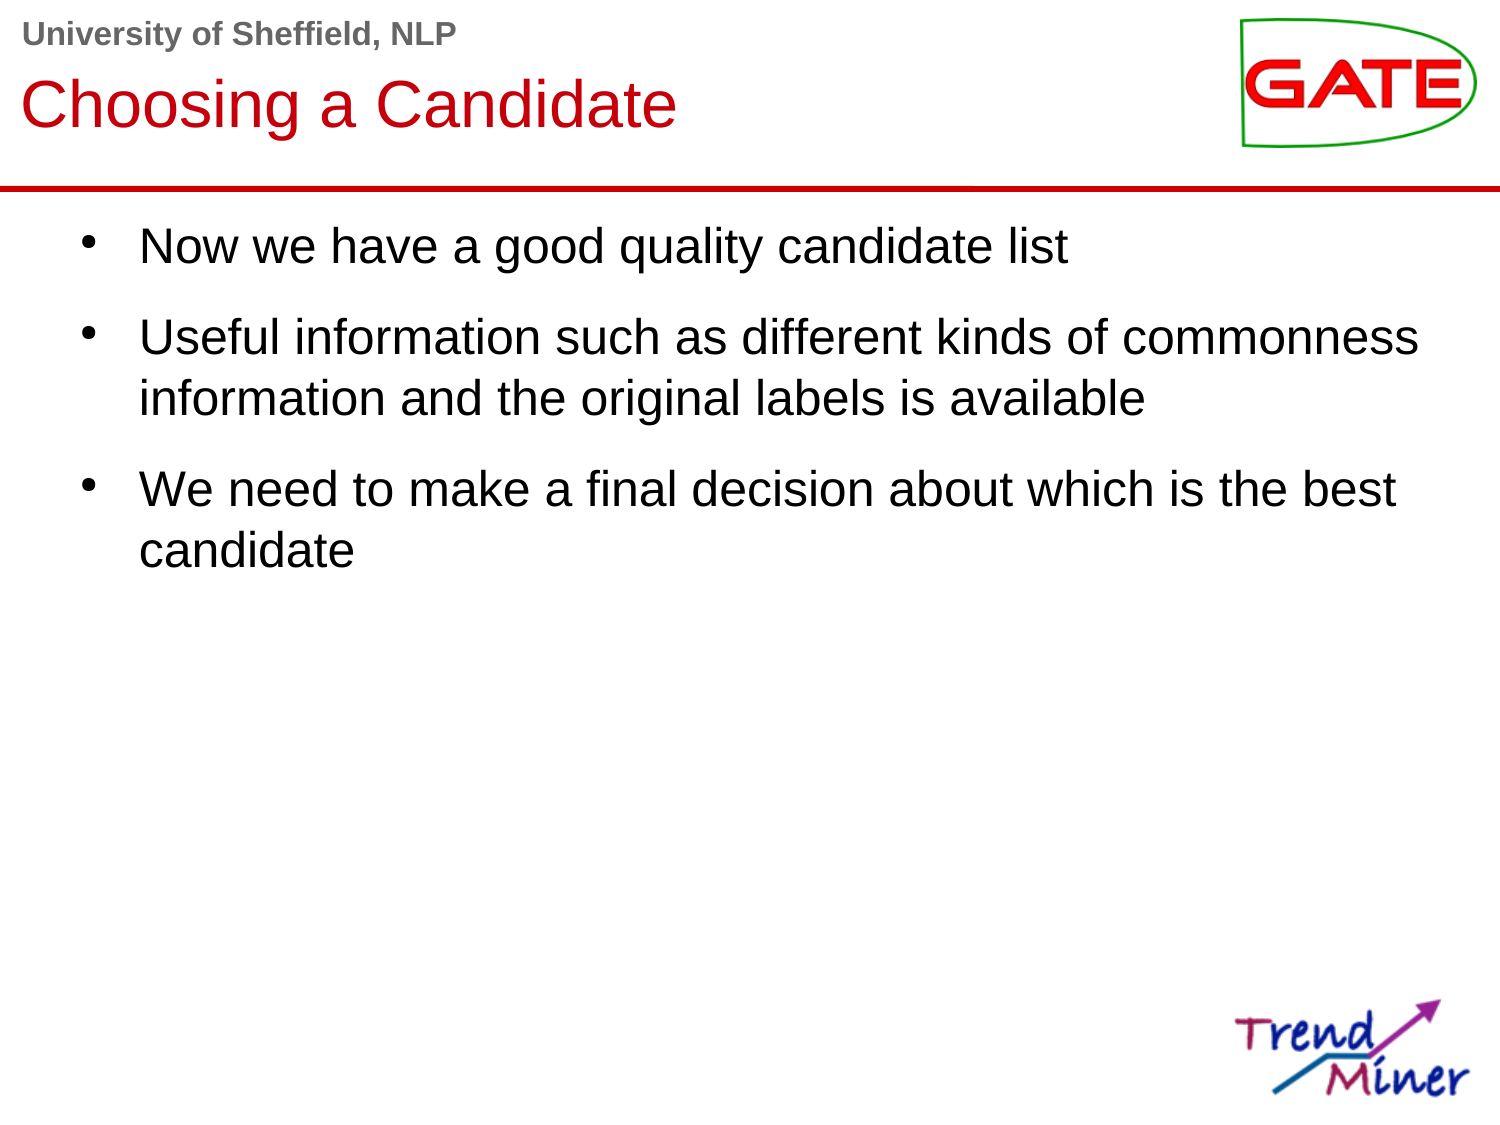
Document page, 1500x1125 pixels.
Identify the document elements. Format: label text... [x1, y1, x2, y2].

list Now we have a good quality candidate list Useful information such as different kinds of commonness information and the original labels is available We need to make a final decision about which is the best candidate [23, 212, 1477, 1063]
picture [1240, 18, 1477, 148]
title Choosing a Candidate [20, 45, 1240, 166]
picture [1204, 992, 1496, 1118]
